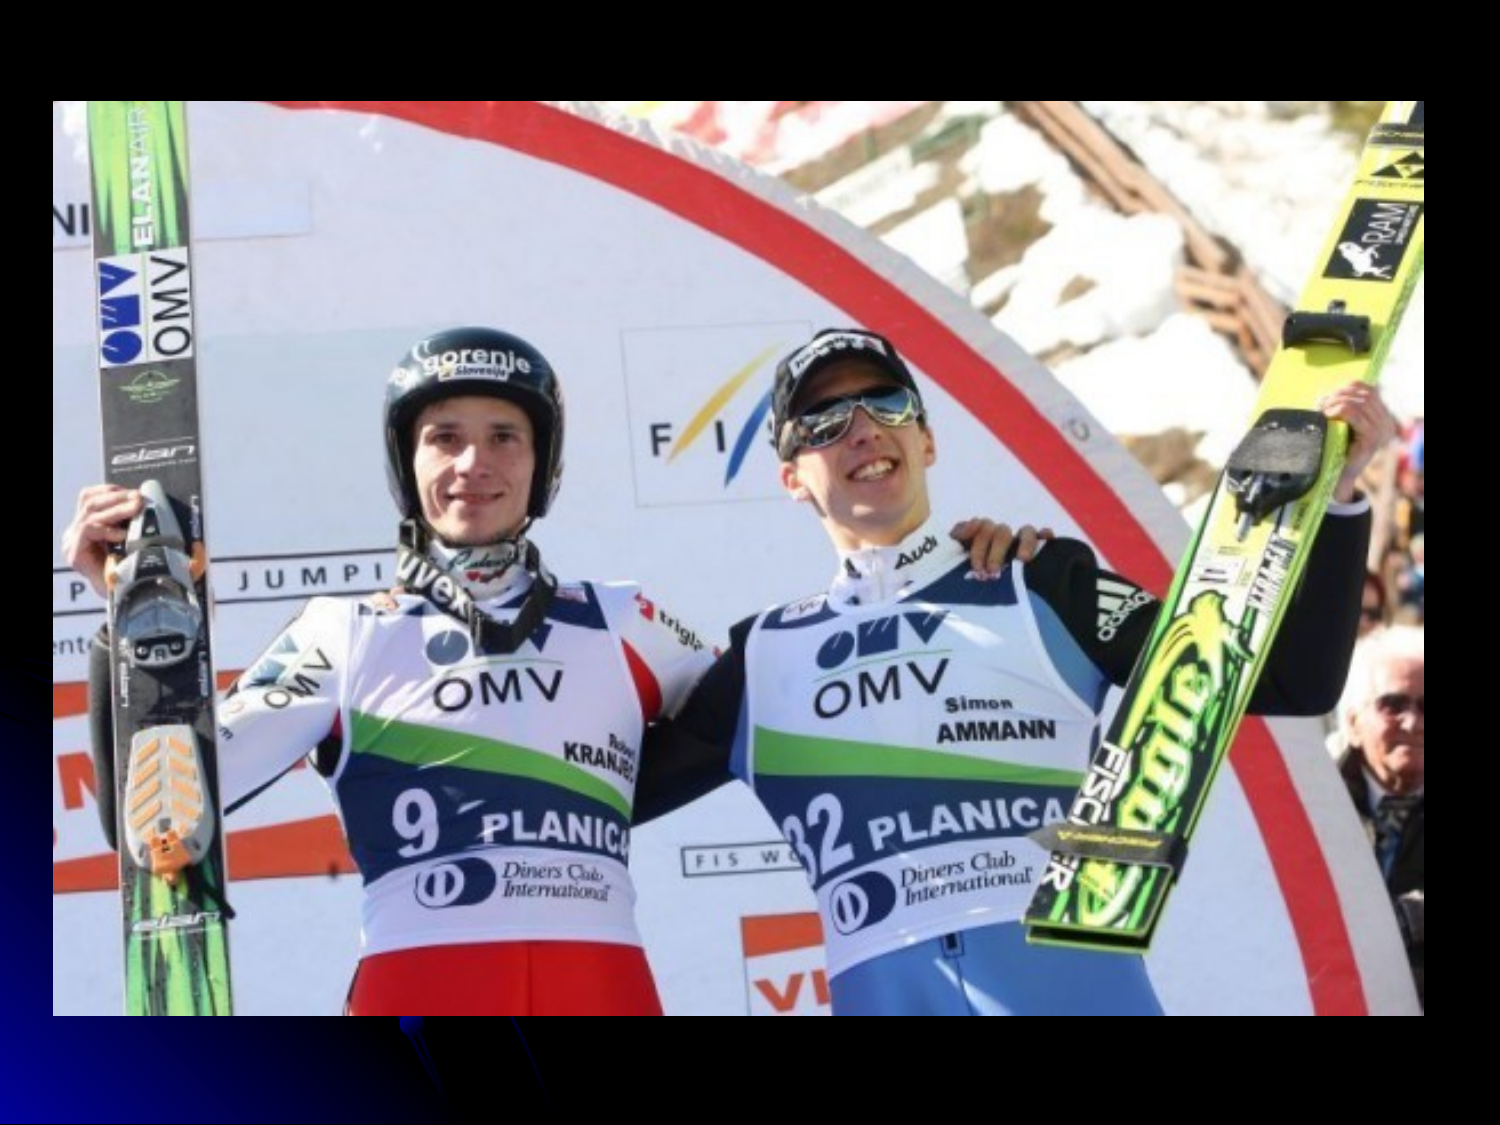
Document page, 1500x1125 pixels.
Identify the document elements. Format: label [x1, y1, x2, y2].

picture [53, 101, 1424, 1016]
